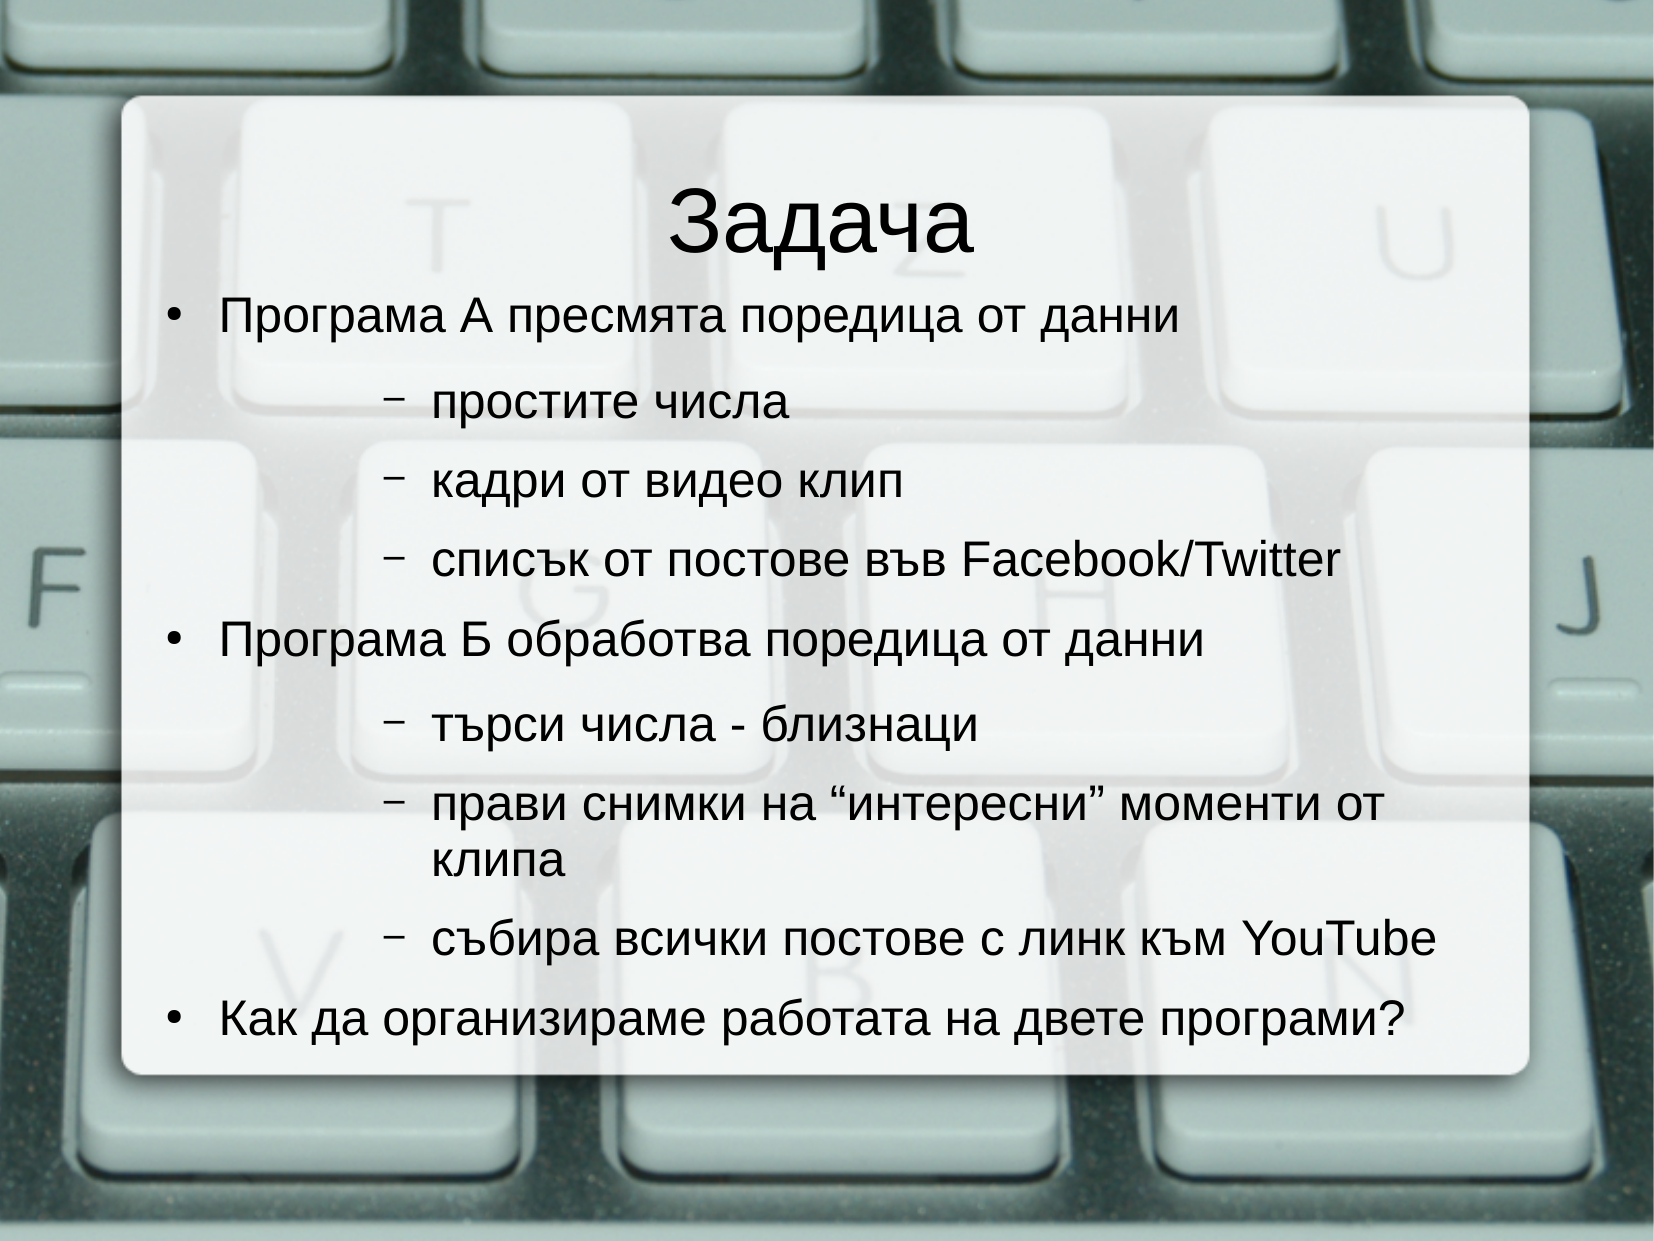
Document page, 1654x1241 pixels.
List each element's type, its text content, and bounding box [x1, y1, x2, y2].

list Програма А пресмята поредица от данни простите числа кадри от видео клип списък от постове във Facebook/Twitter Програма Б обработва поредица от данни търси числа - близнаци прави снимки на “интересни” моменти от клипа събира всички постове с линк към YouTube Как да организираме работата на двете програми? [147, 287, 1506, 1052]
title Задача [135, 117, 1506, 325]
picture [0, 0, 1654, 1241]
